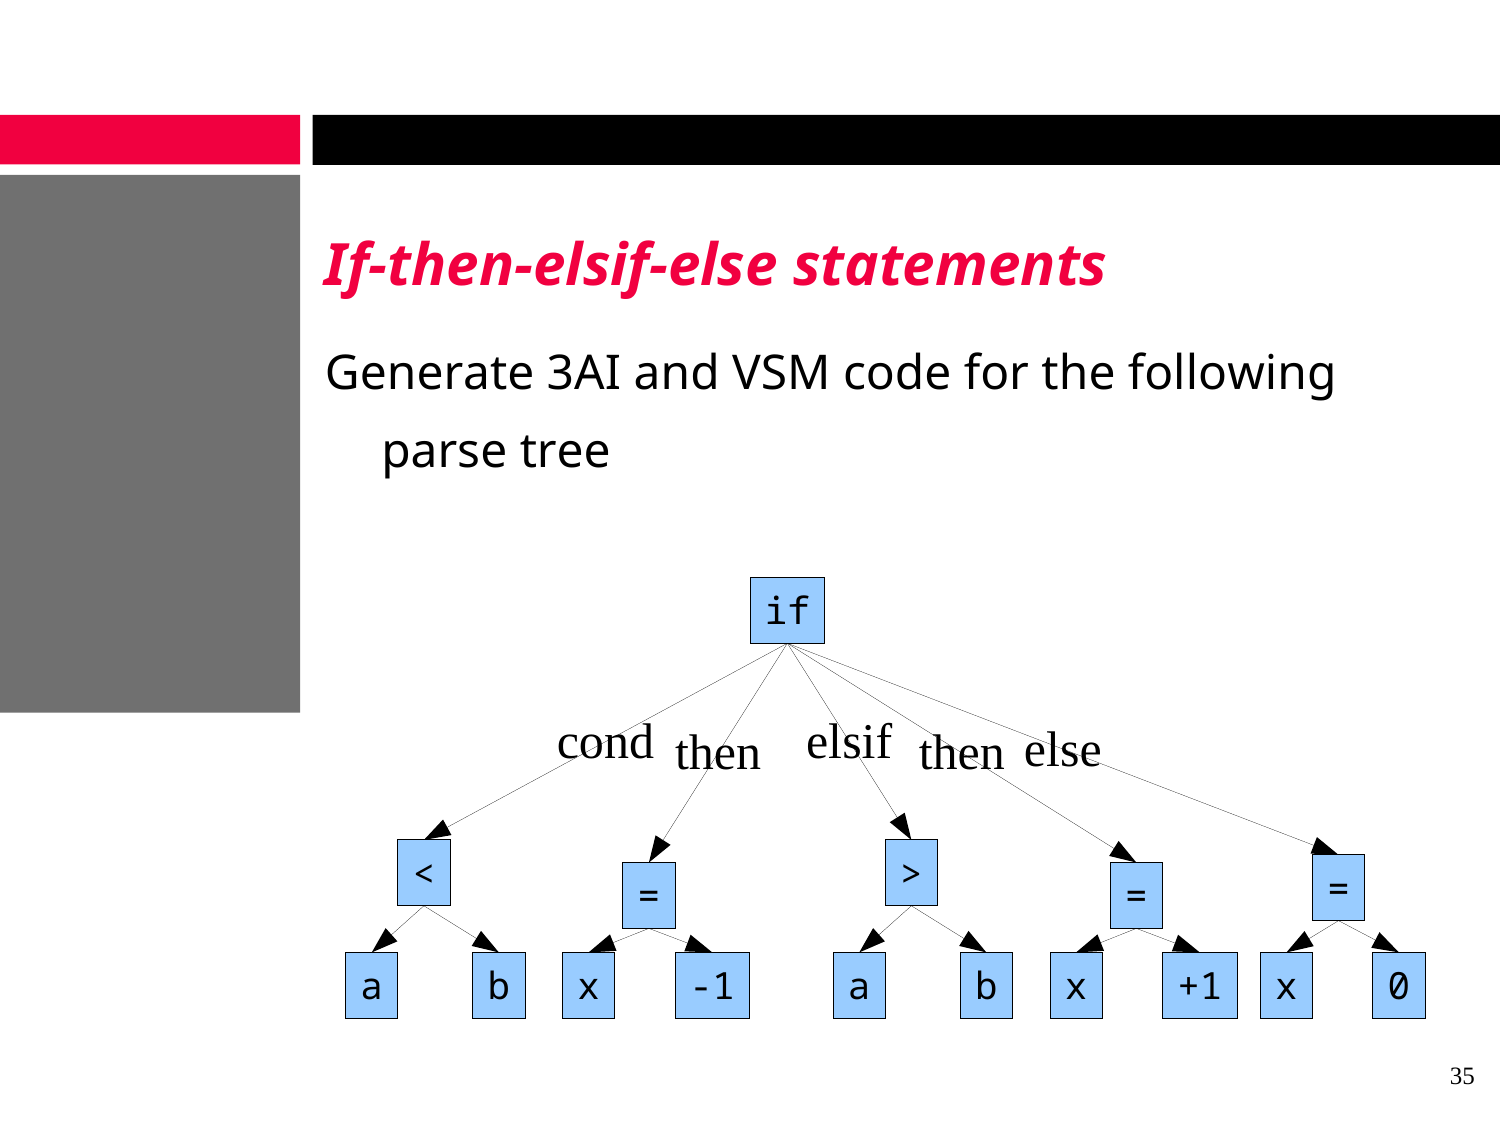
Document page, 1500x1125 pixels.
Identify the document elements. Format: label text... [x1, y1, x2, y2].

text_box b [472, 952, 526, 1011]
text_box = [622, 862, 676, 921]
text_box +1 [1162, 952, 1238, 1011]
text_box 0 [1372, 952, 1426, 1011]
text_box a [833, 952, 886, 1011]
text_box if [750, 577, 825, 636]
text_box x [562, 952, 615, 1011]
text_box x [1260, 952, 1313, 1011]
text_box = [1110, 862, 1163, 921]
text_box b [960, 952, 1013, 1011]
text_box = [1312, 854, 1365, 914]
title If-then-elsif-else statements [324, 187, 1450, 324]
text_box > [885, 839, 938, 899]
text_box < [397, 839, 451, 899]
list Generate 3AI and VSM code for the following parse tree [324, 324, 1450, 1051]
text_box x [1050, 952, 1103, 1011]
text_box -1 [675, 952, 750, 1011]
text_box a [345, 952, 398, 1011]
